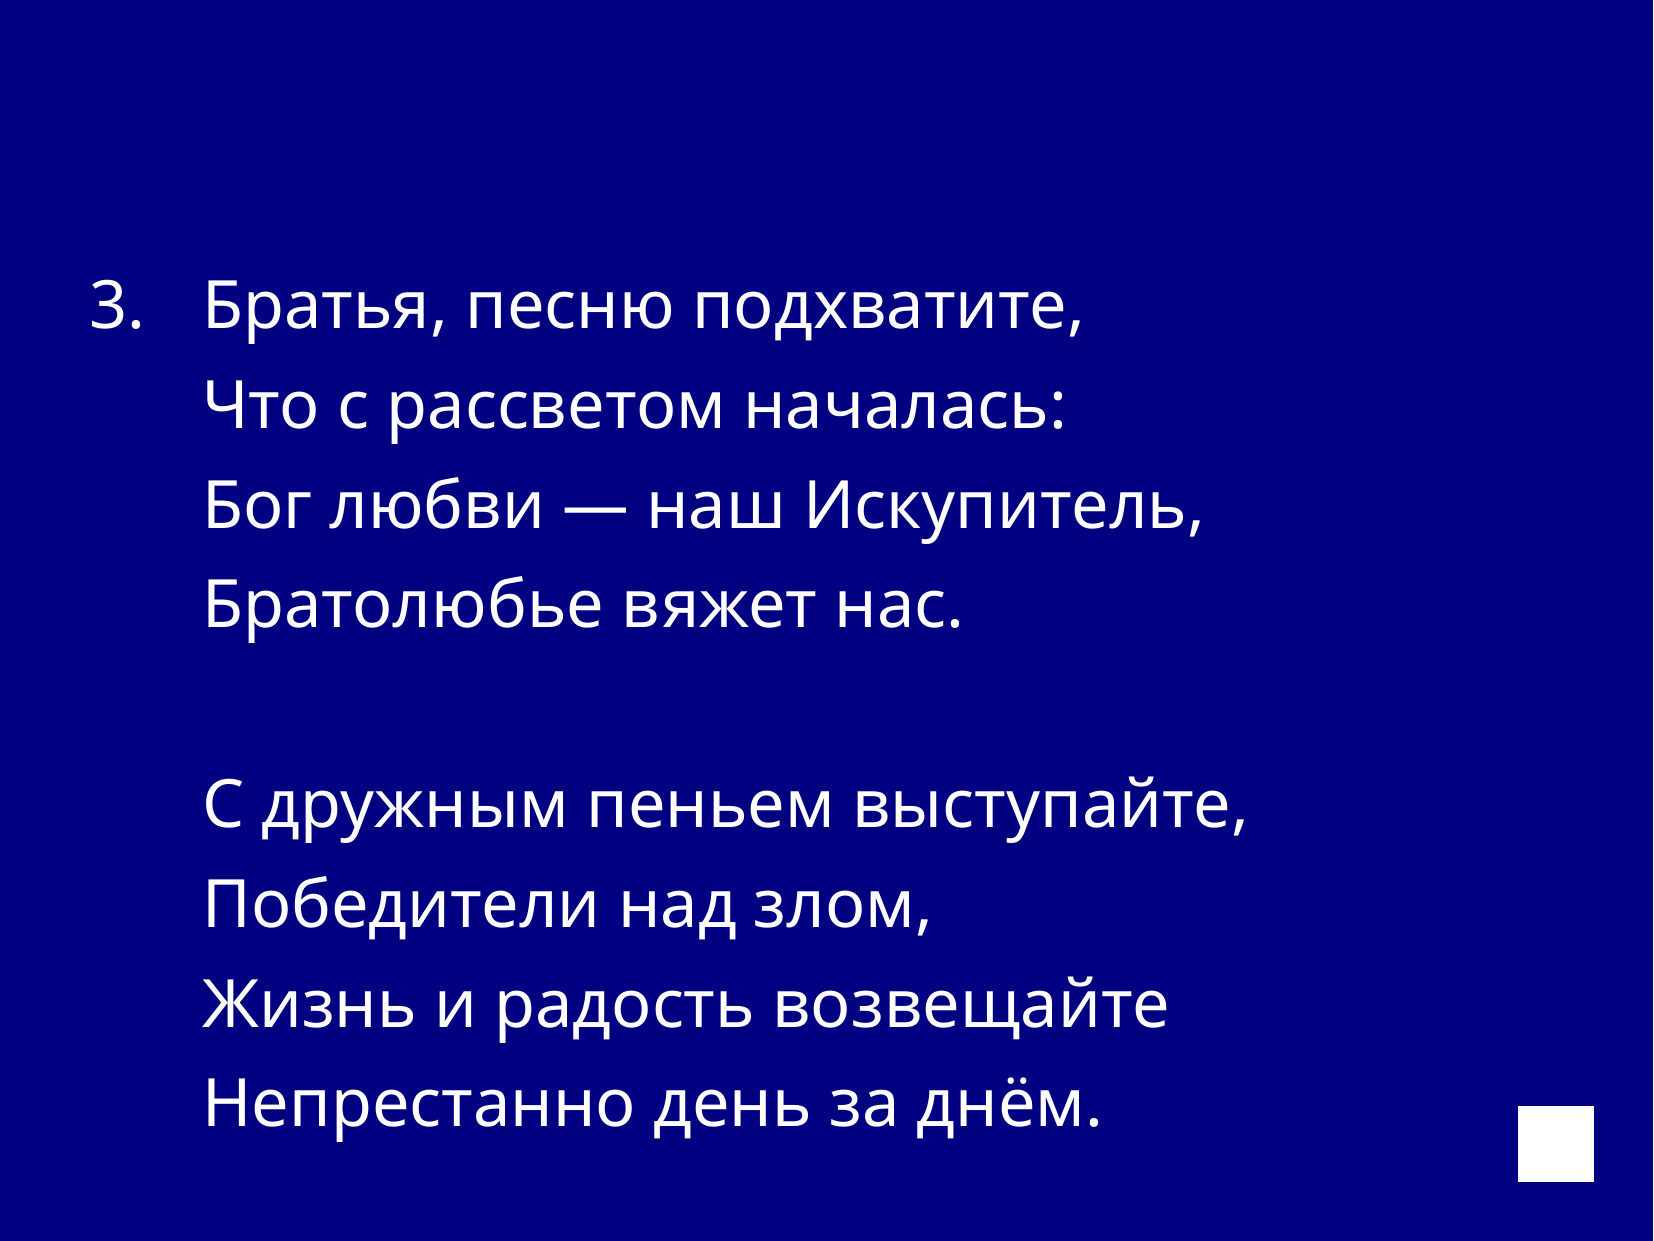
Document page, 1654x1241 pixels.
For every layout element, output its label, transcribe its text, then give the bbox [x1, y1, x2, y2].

text_box 3. Братья, песню подхватите, Что с рассветом началась: Бог любви — наш Искупитель, Братолюбье вяжет нас. С дружным пеньем выступайте, Победители над злом, Жизнь и радость возвещайте Непрестанно день за днём. [75, 150, 1576, 1163]
text_box [1518, 1106, 1594, 1182]
